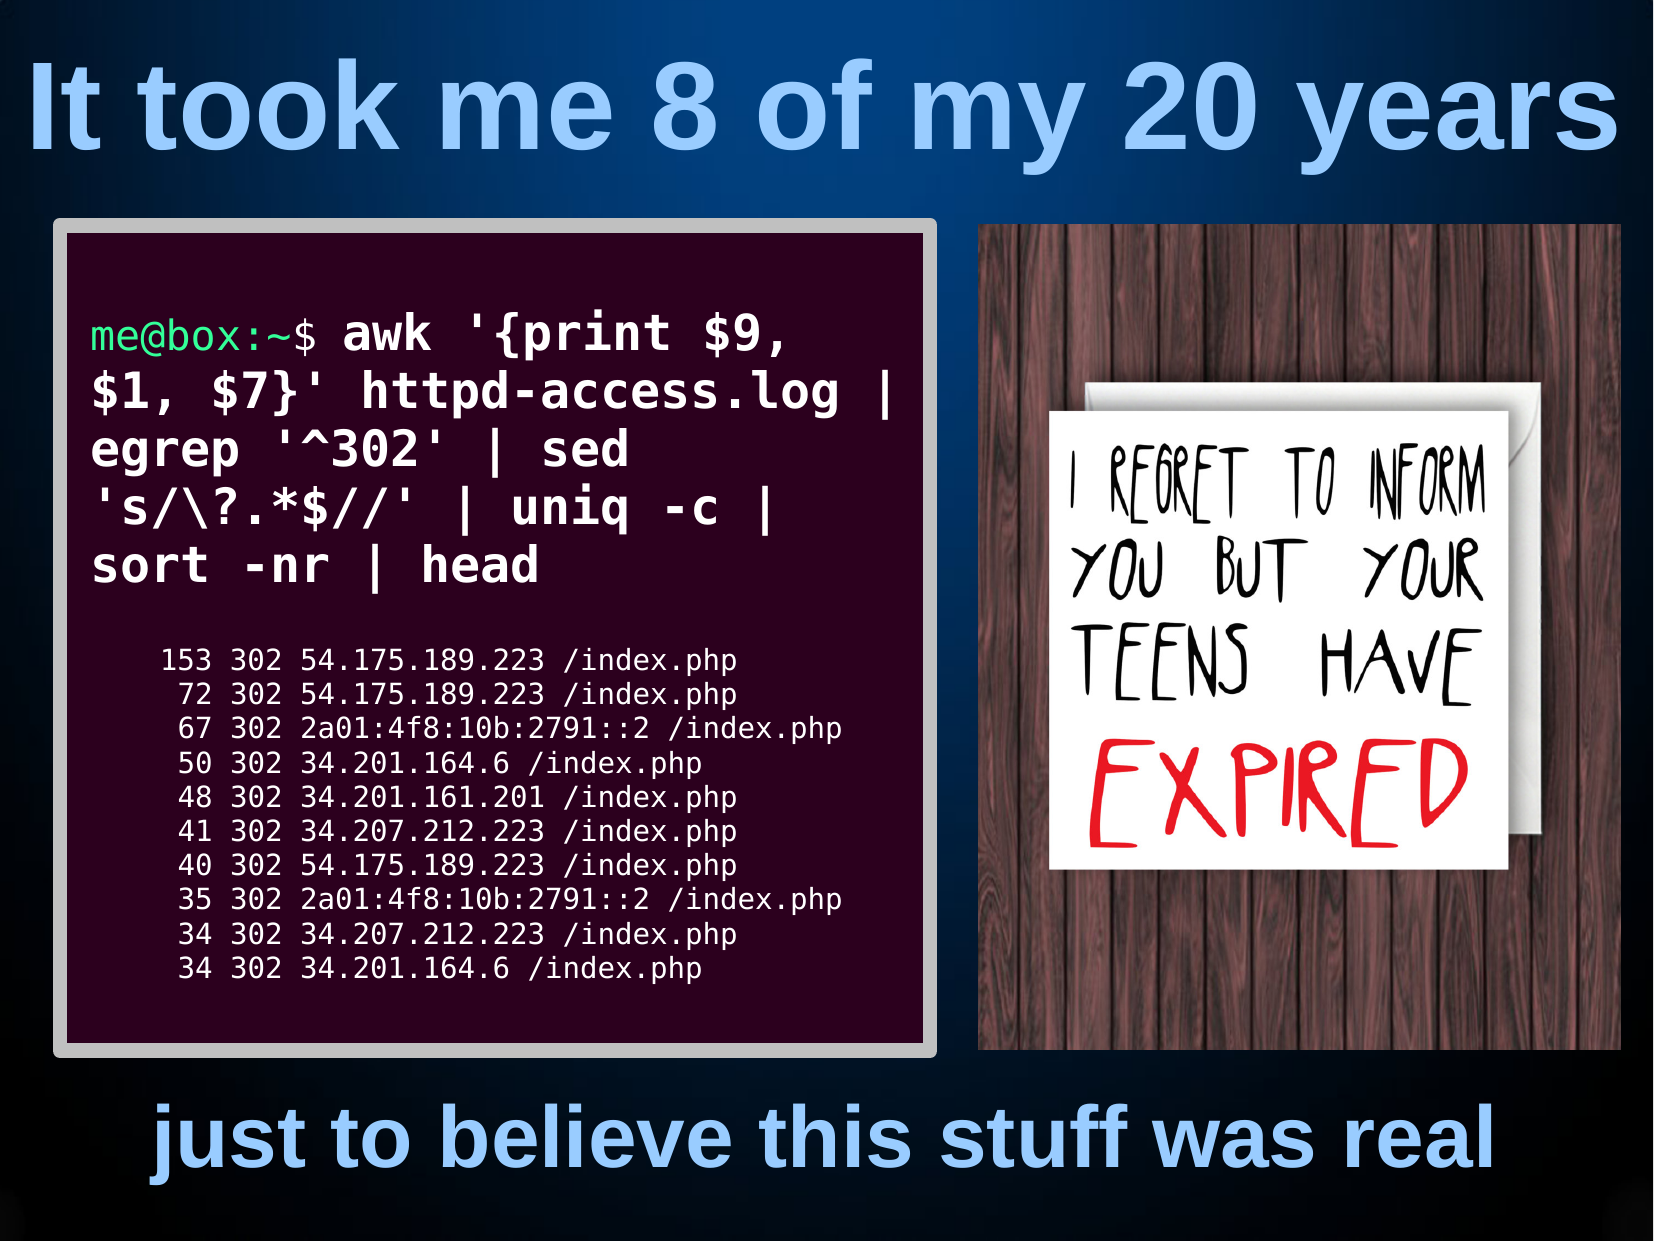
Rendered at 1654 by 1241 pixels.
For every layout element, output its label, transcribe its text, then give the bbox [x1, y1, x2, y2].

title It took me 8 of my 20 years [0, 2, 1651, 211]
picture [0, 0, 1654, 1241]
list me@box:~$ awk '{print $9, $1, $7}' httpd-access.log | egrep '^302' | sed 's/\?.*$//' | uniq -c | sort -nr | head 153 302 54.175.189.223 /index.php 72 302 54.175.189.223 /index.php 67 302 2a01:4f8:10b:2791::2 /index.php 50 302 34.201.164.6 /index.php 48 302 34.201.161.201 /index.php 41 302 34.207.212.223 /index.php 40 302 54.175.189.223 /index.php 35 302 2a01:4f8:10b:2791::2 /index.php 34 302 34.207.212.223 /index.php 34 302 34.201.164.6 /index.php [60, 225, 931, 1051]
title just to believe this stuff was real [0, 1033, 1651, 1241]
